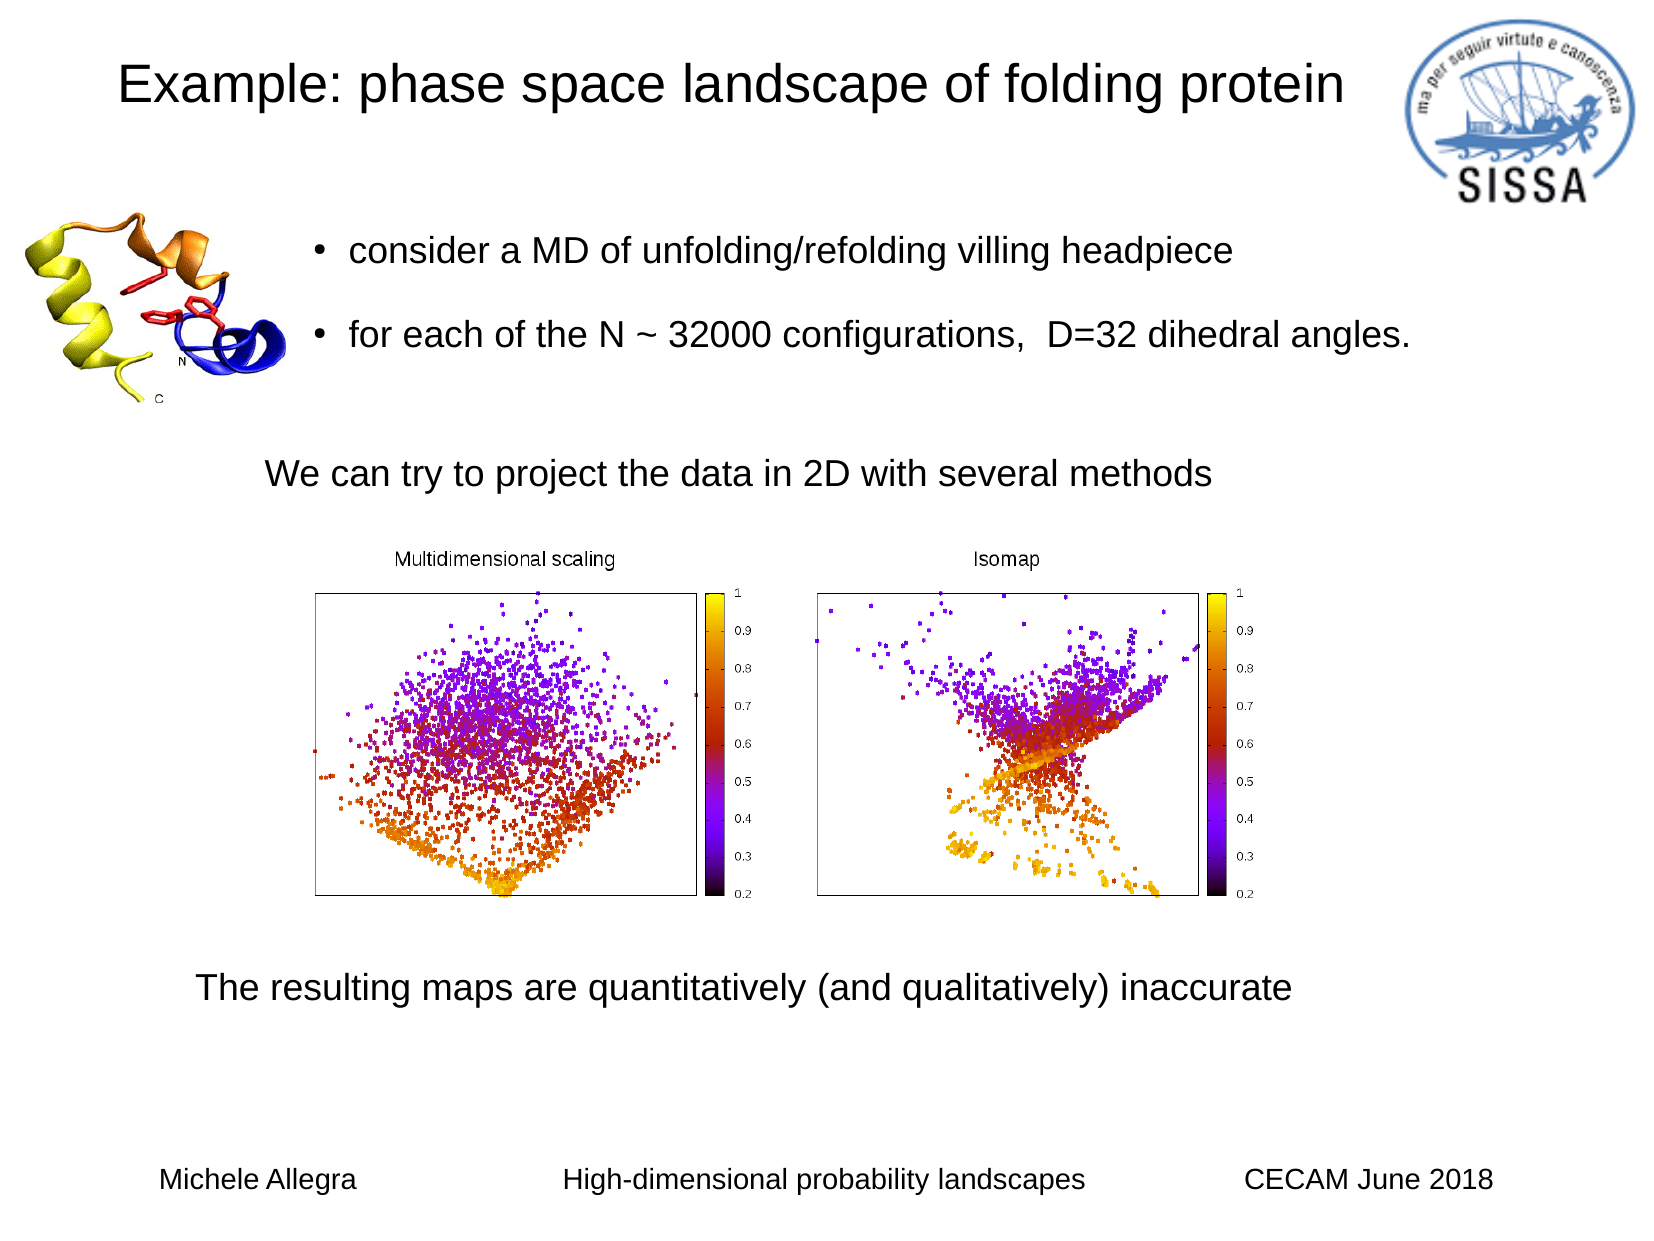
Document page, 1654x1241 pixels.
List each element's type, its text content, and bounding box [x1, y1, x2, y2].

picture [1391, 16, 1652, 207]
title The resulting maps are quantitatively (and qualitatively) inaccurate [118, 936, 1371, 1039]
subtitle consider a MD of unfolding/refolding villing headpiece for each of the N ~ 32000 configurations, D=32 dihedral angles. [313, 159, 1430, 384]
title Michele Allegra High-dimensional probability landscapes CECAM June 2018 [82, 1141, 1571, 1217]
picture [295, 541, 789, 911]
picture [25, 212, 286, 403]
picture [797, 541, 1291, 911]
title We can try to project the data in 2D with several methods [118, 422, 1371, 525]
title Example: phase space landscape of folding protein [106, 32, 1359, 136]
